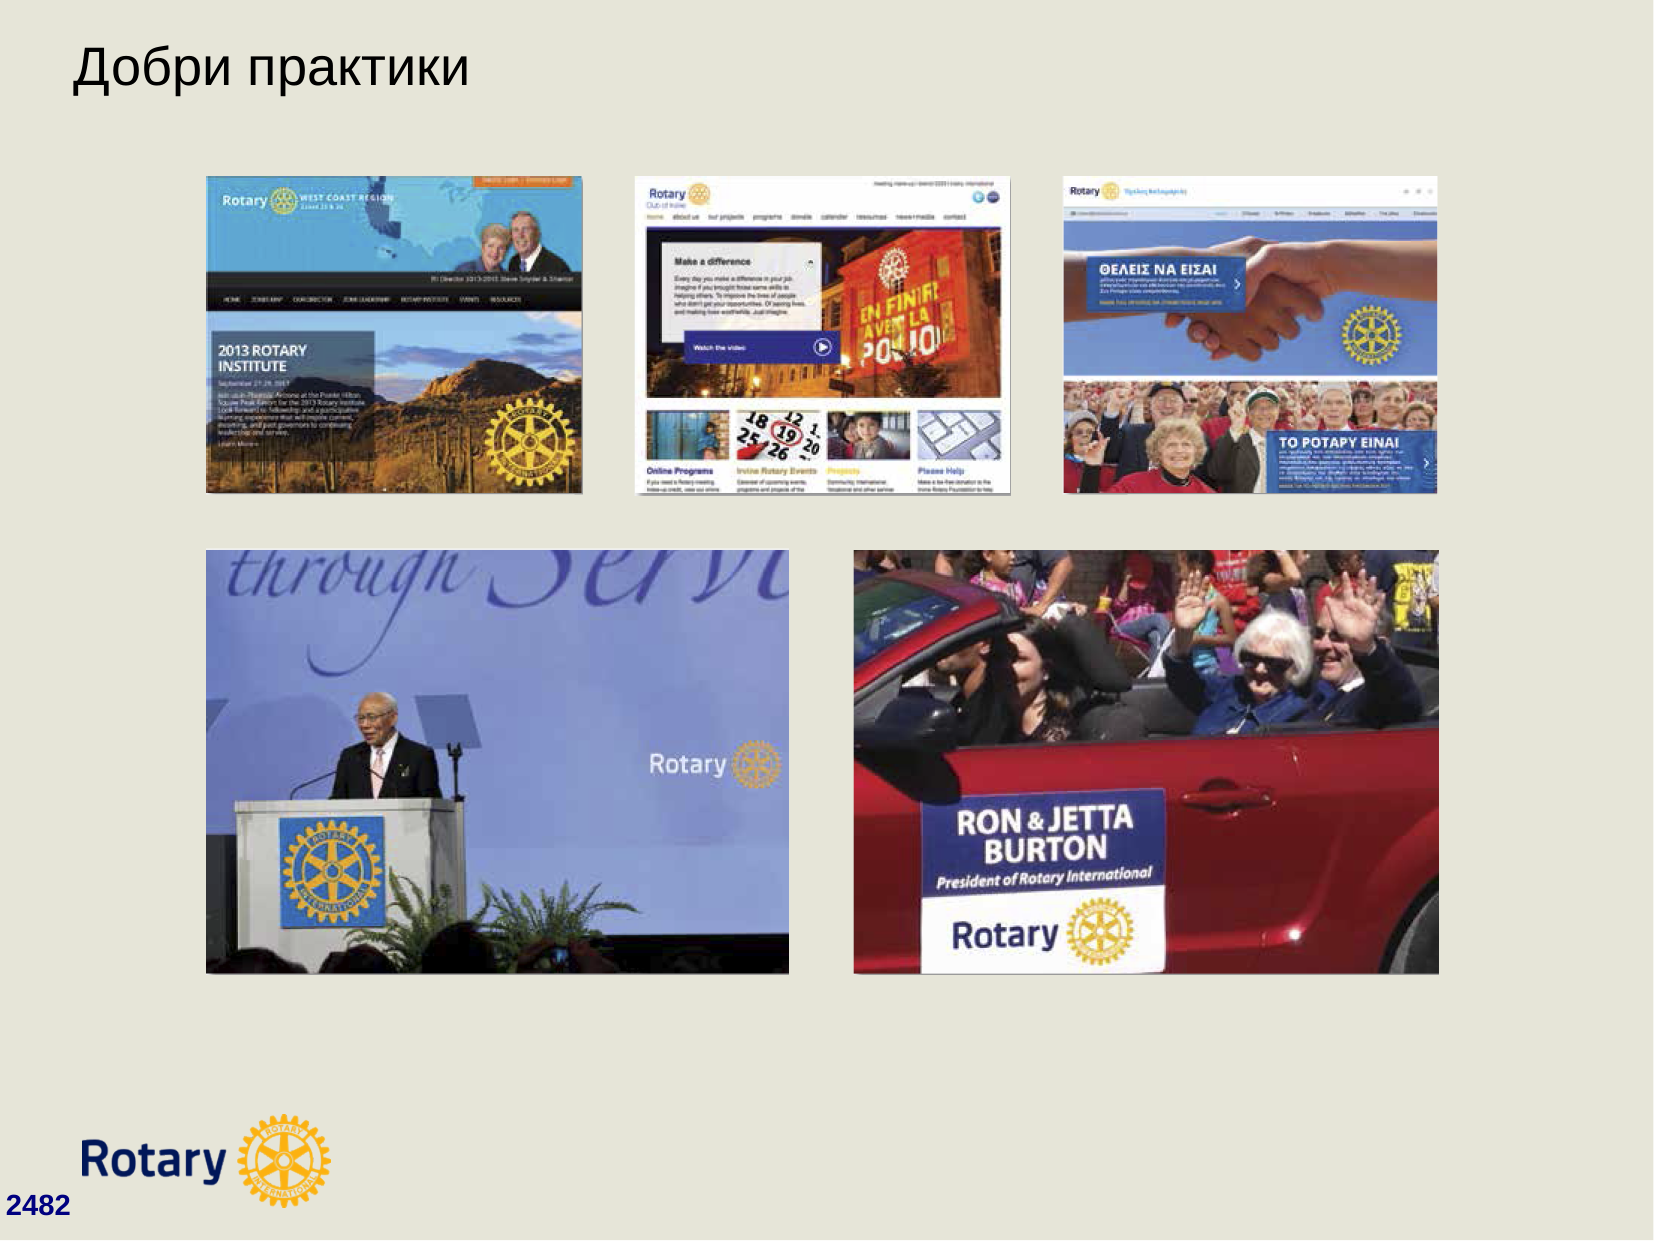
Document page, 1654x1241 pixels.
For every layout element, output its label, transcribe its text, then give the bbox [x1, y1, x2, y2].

text_box Добри практики [59, 29, 1359, 119]
picture [206, 176, 1439, 975]
